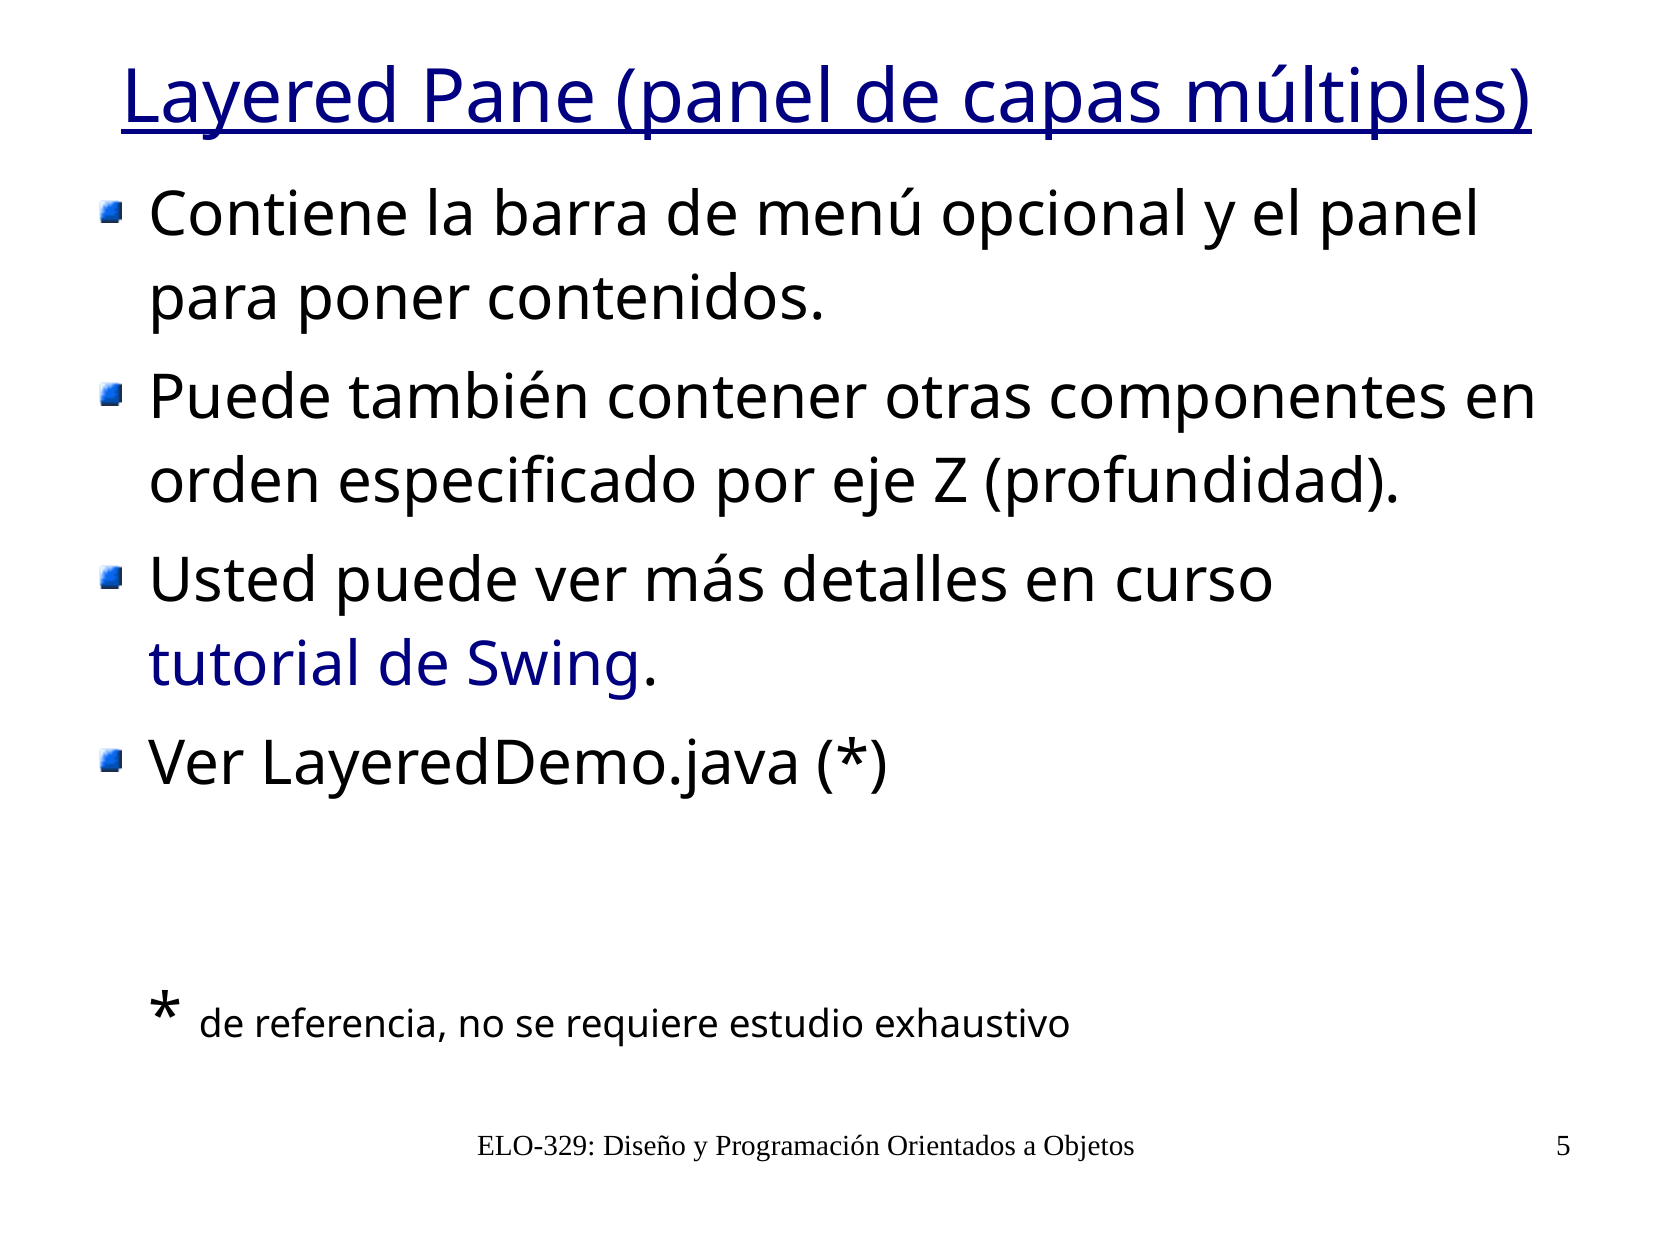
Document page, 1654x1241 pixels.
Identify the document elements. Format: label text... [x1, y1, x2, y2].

title Layered Pane (panel de capas múltiples)‏ [82, 43, 1571, 145]
list Contiene la barra de menú opcional y el panel para poner contenidos. Puede también contener otras componentes en orden especificado por eje Z (profundidad). Usted puede ver más detalles en curso tutorial de Swing. Ver LayeredDemo.java (*) * de referencia, no se requiere estudio exhaustivo [82, 169, 1571, 1067]
